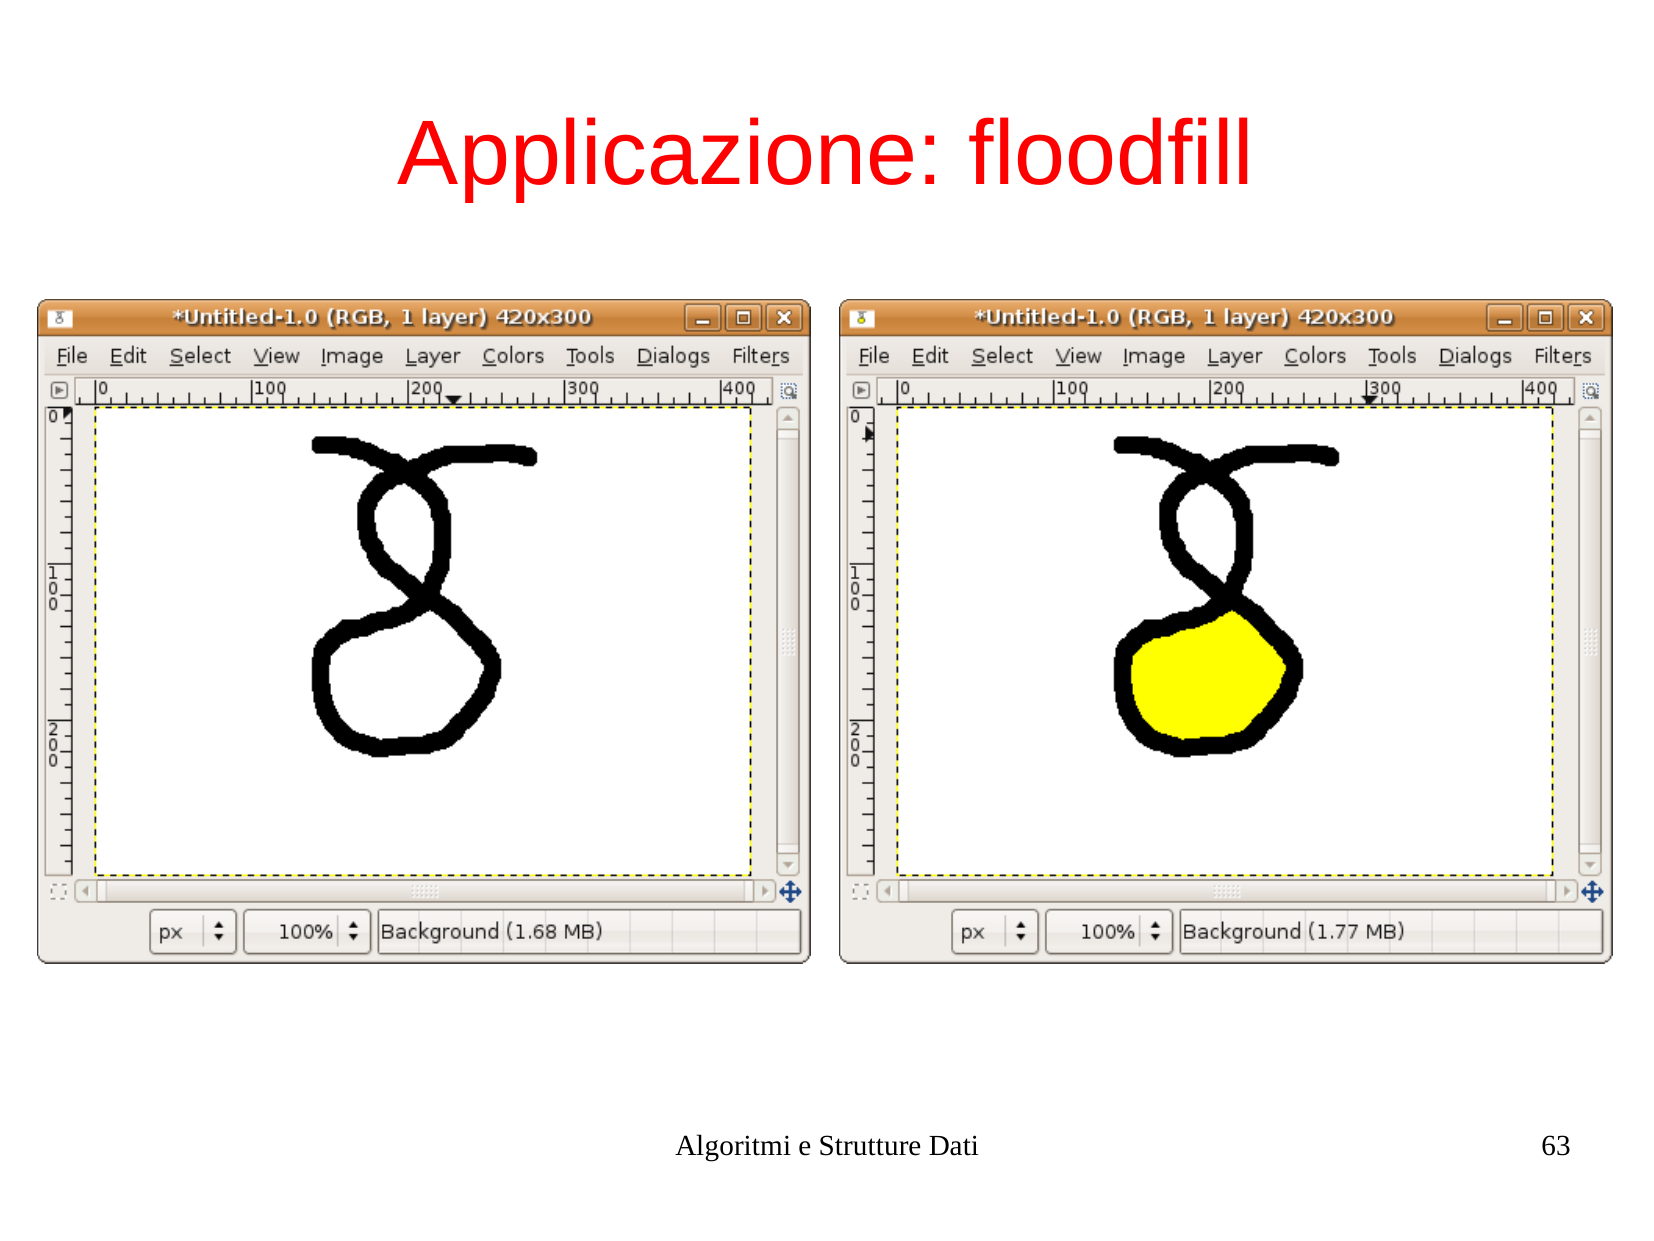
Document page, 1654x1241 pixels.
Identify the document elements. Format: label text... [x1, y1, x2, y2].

title Applicazione: floodfill [82, 49, 1571, 257]
picture [37, 299, 811, 965]
picture [839, 299, 1613, 965]
